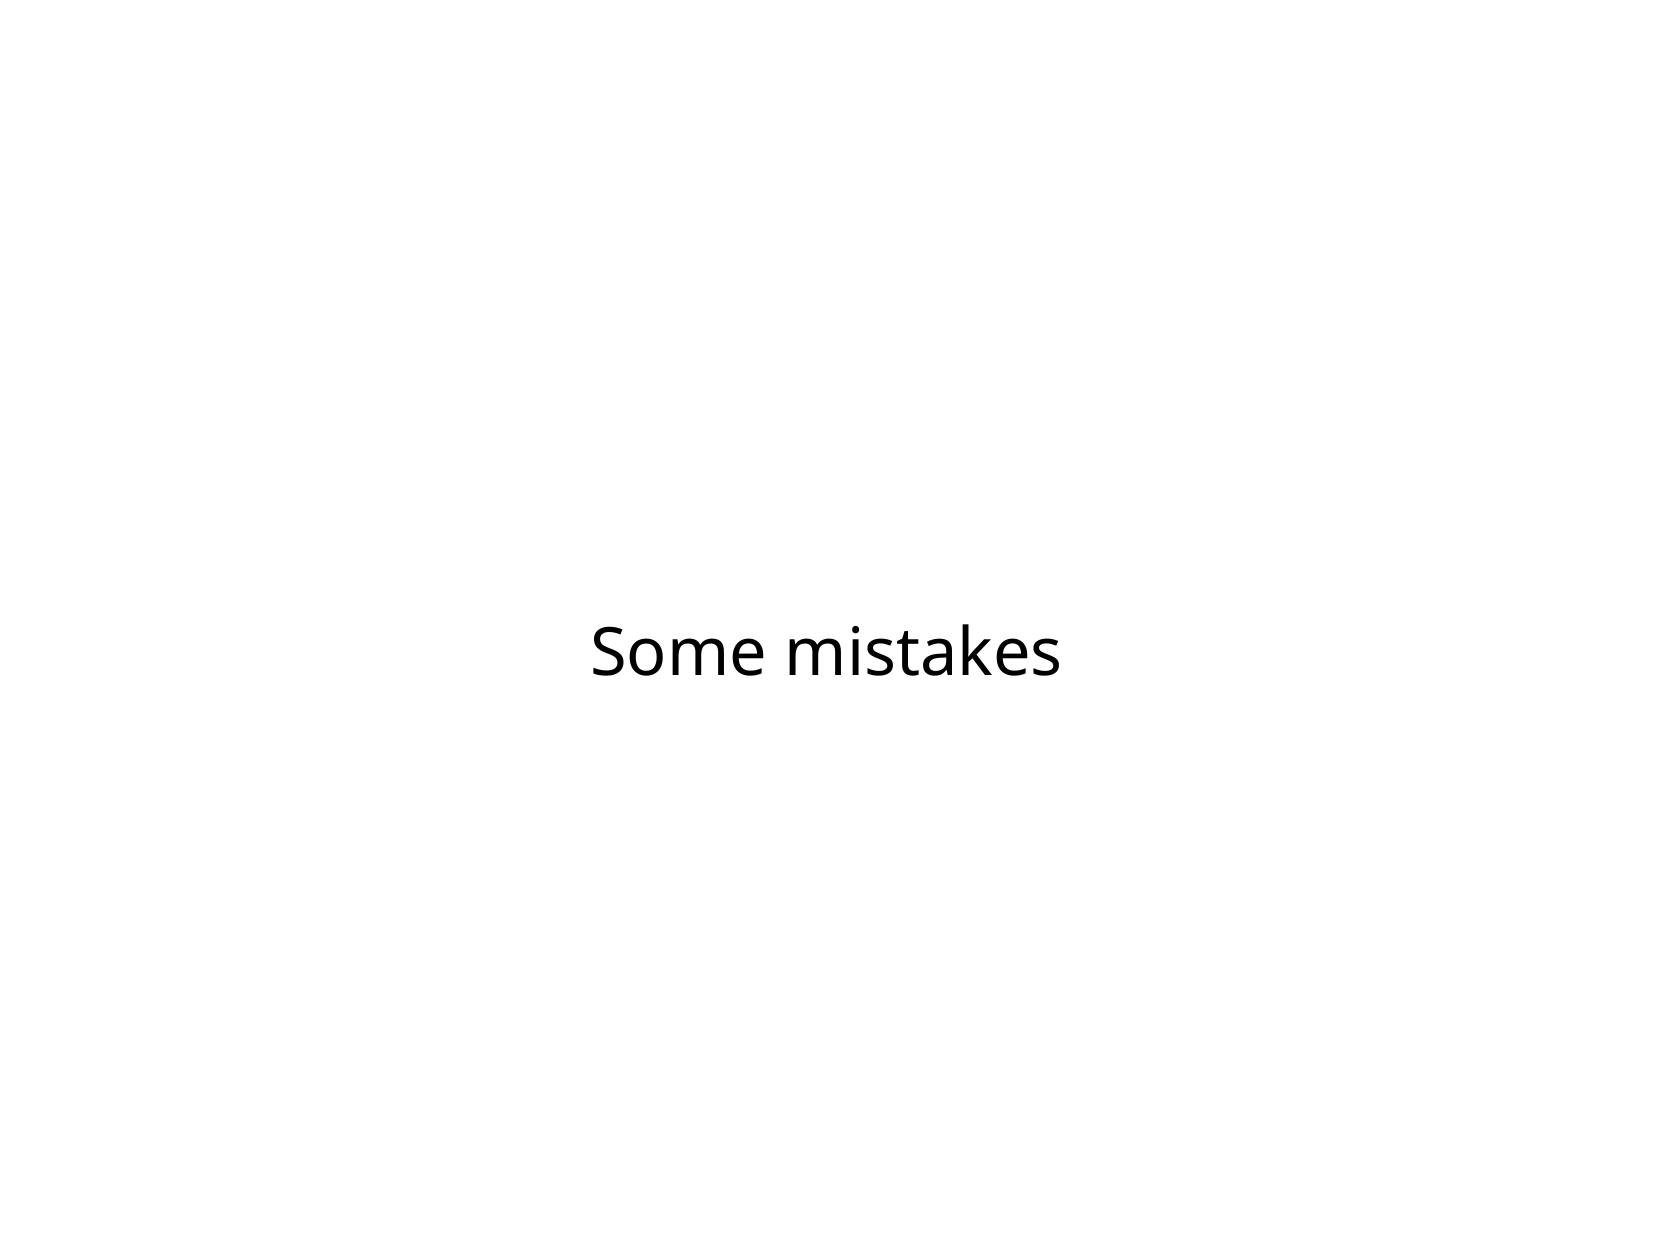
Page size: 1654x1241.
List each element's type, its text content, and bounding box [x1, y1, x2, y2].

subtitle Some mistakes [82, 290, 1571, 1010]
